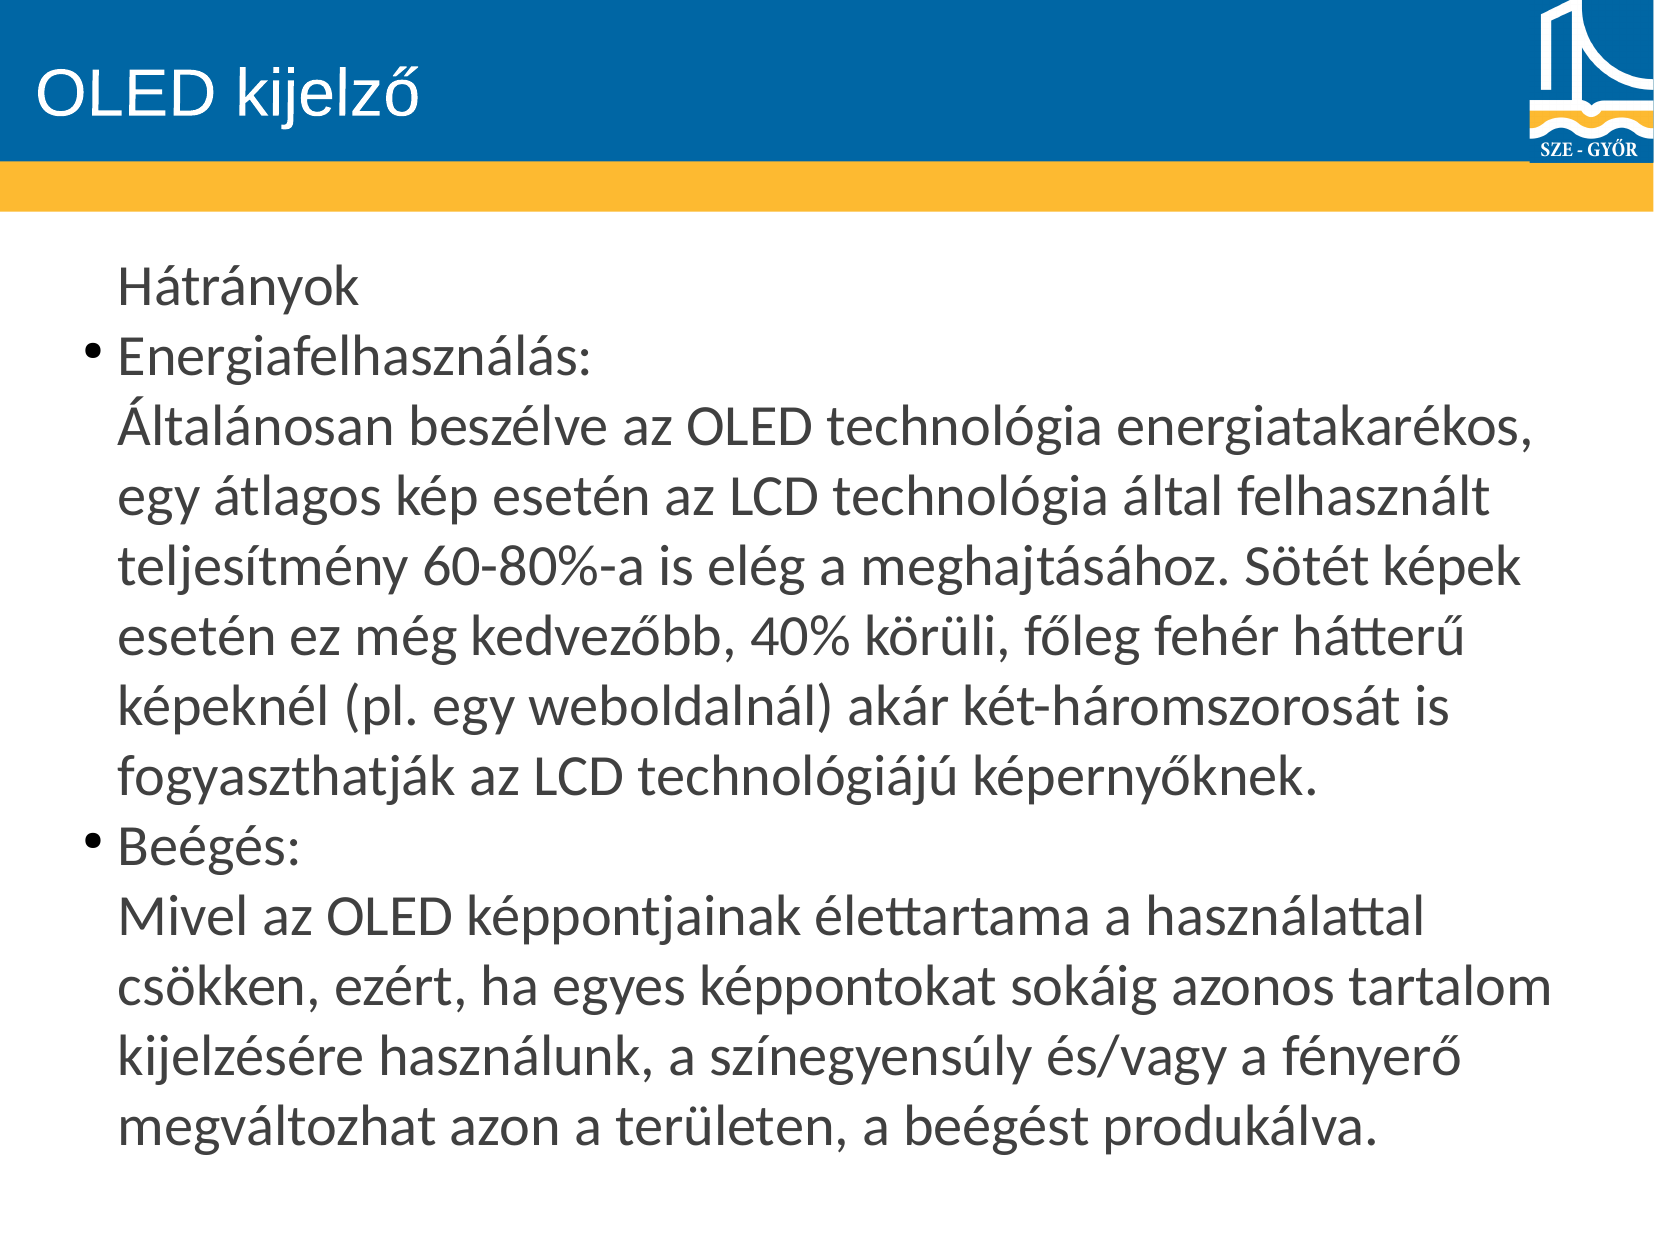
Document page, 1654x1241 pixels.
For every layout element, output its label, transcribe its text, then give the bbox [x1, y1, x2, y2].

picture [1529, 0, 1654, 163]
text_box Hátrányok Energiafelhasználás: Általánosan beszélve az OLED technológia energiatakarékos, egy átlagos kép esetén az LCD technológia által felhasznált teljesítmény 60-80%-a is elég a meghajtásához. Sötét képek esetén ez még kedvezőbb, 40% körüli, főleg fehér hátterű képeknél (pl. egy weboldalnál) akár két-háromszorosát is fogyaszthatják az LCD technológiájú képernyőknek. Beégés: Mivel az OLED képpontjainak élettartama a használattal csökken, ezért, ha egyes képpontokat sokáig azonos tartalom kijelzésére használunk, a színegyensúly és/vagy a fényerő megváltozhat azon a területen, a beégést produkálva. [82, 247, 1571, 1198]
text_box OLED kijelző [34, 48, 1524, 144]
